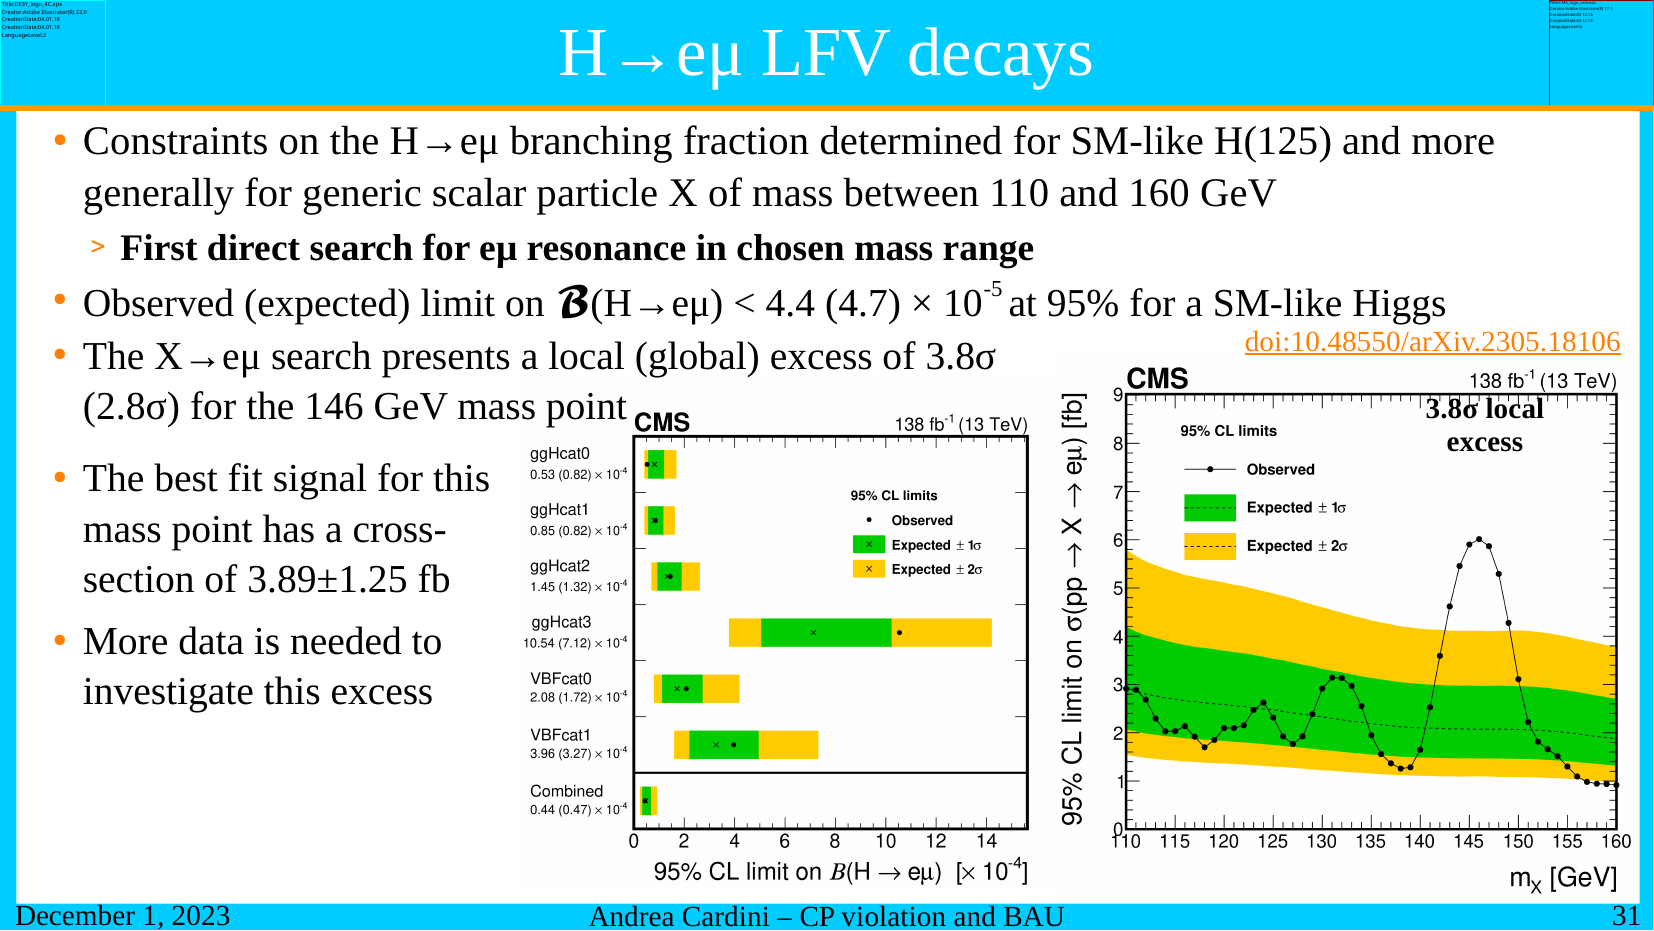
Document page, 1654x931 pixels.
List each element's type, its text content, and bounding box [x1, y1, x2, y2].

list Constraints on the H→eμ branching fraction determined for SM-like H(125) and more generally for generic scalar particle X of mass between 110 and 160 GeV First direct search for eμ resonance in chosen mass range Observed (expected) limit on 𝓑(H→eμ) < 4.4 (4.7) × 10-5 at 95% for a SM-like Higgs [6, 111, 1654, 391]
picture [522, 352, 1635, 898]
list The best fit signal for this mass point has a cross-section of 3.89±1.25 fb More data is needed to investigate this excess [6, 450, 511, 838]
list The X→eμ search presents a local (global) excess of 3.8σ (2.8σ) for the 146 GeV mass point [6, 327, 1036, 838]
text_box doi:10.48550/arXiv.2305.18106 [1230, 318, 1651, 376]
title H→eμ LFV decays [14, 0, 1640, 106]
text_box 3.8σ local excess [1395, 385, 1576, 466]
